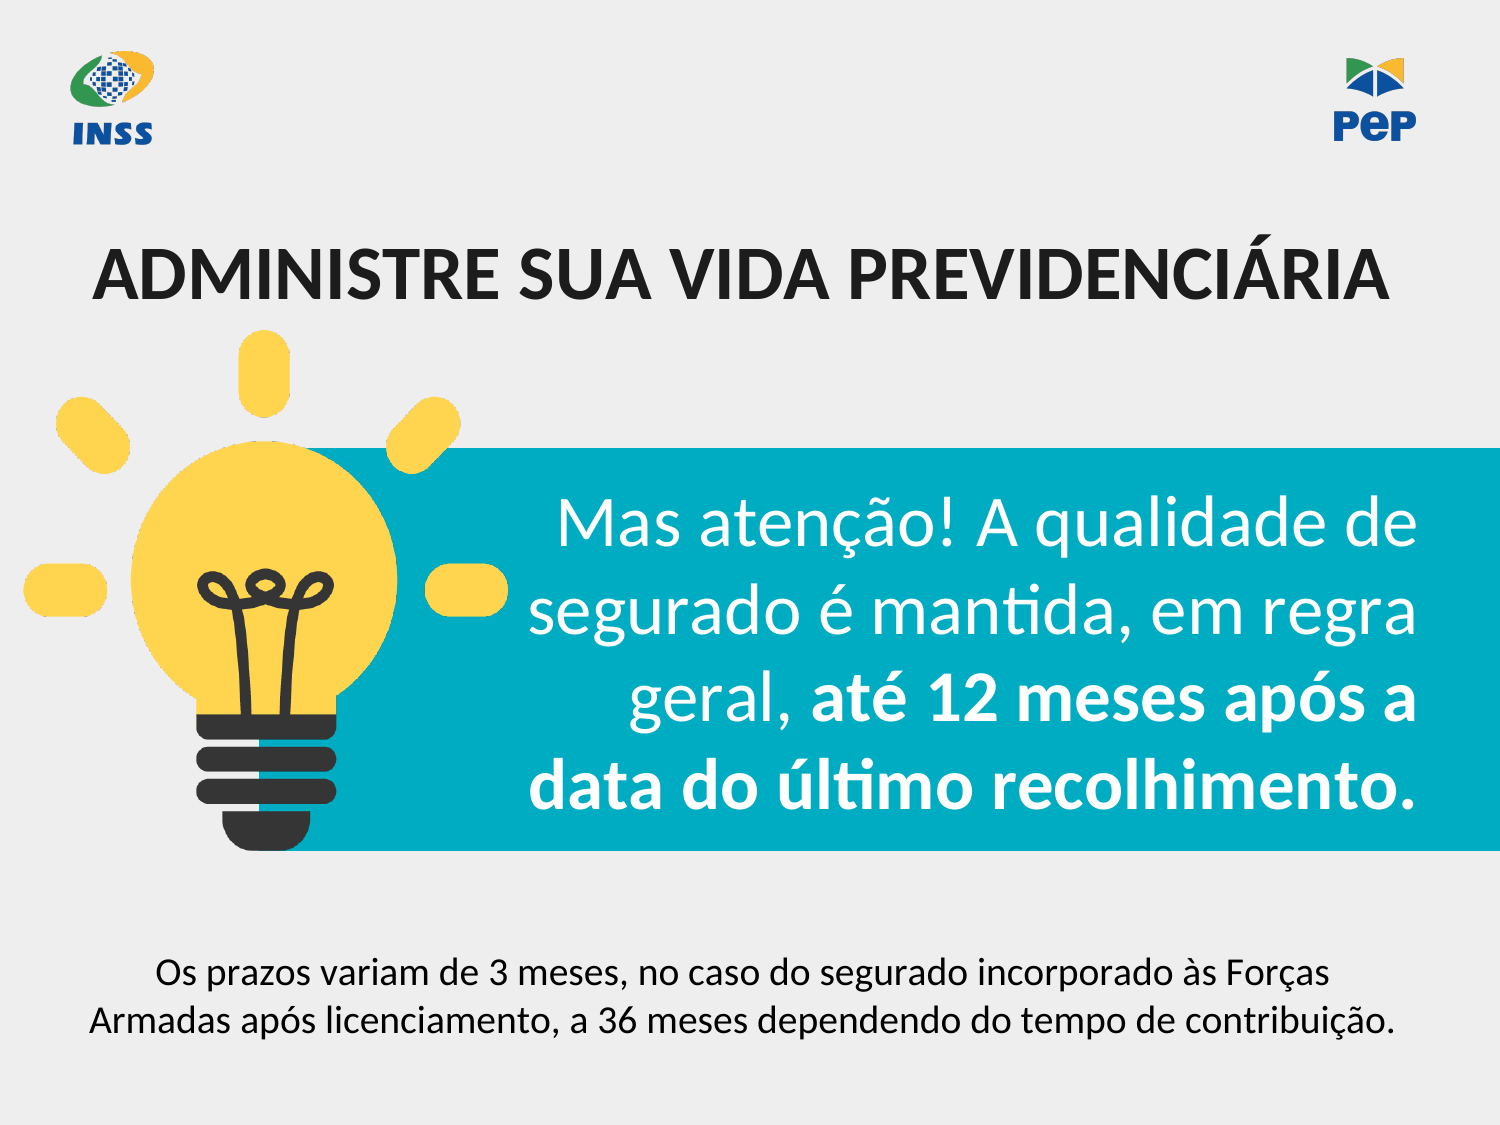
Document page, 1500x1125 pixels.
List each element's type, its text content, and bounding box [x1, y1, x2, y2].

title ADMINISTRE SUA VIDA PREVIDENCIÁRIA [59, 175, 1426, 363]
picture [1334, 58, 1416, 141]
text_box Mas atenção! A qualidade de segurado é mantida, em regra geral, até 12 meses após a data do último recolhimento. [501, 466, 1434, 832]
picture [70, 51, 154, 145]
text_box Os prazos variam de 3 meses, no caso do segurado incorporado às Forças Armadas após licenciamento, a 36 meses dependendo do tempo de contribuição. [70, 938, 1417, 1049]
picture [23, 330, 1500, 851]
